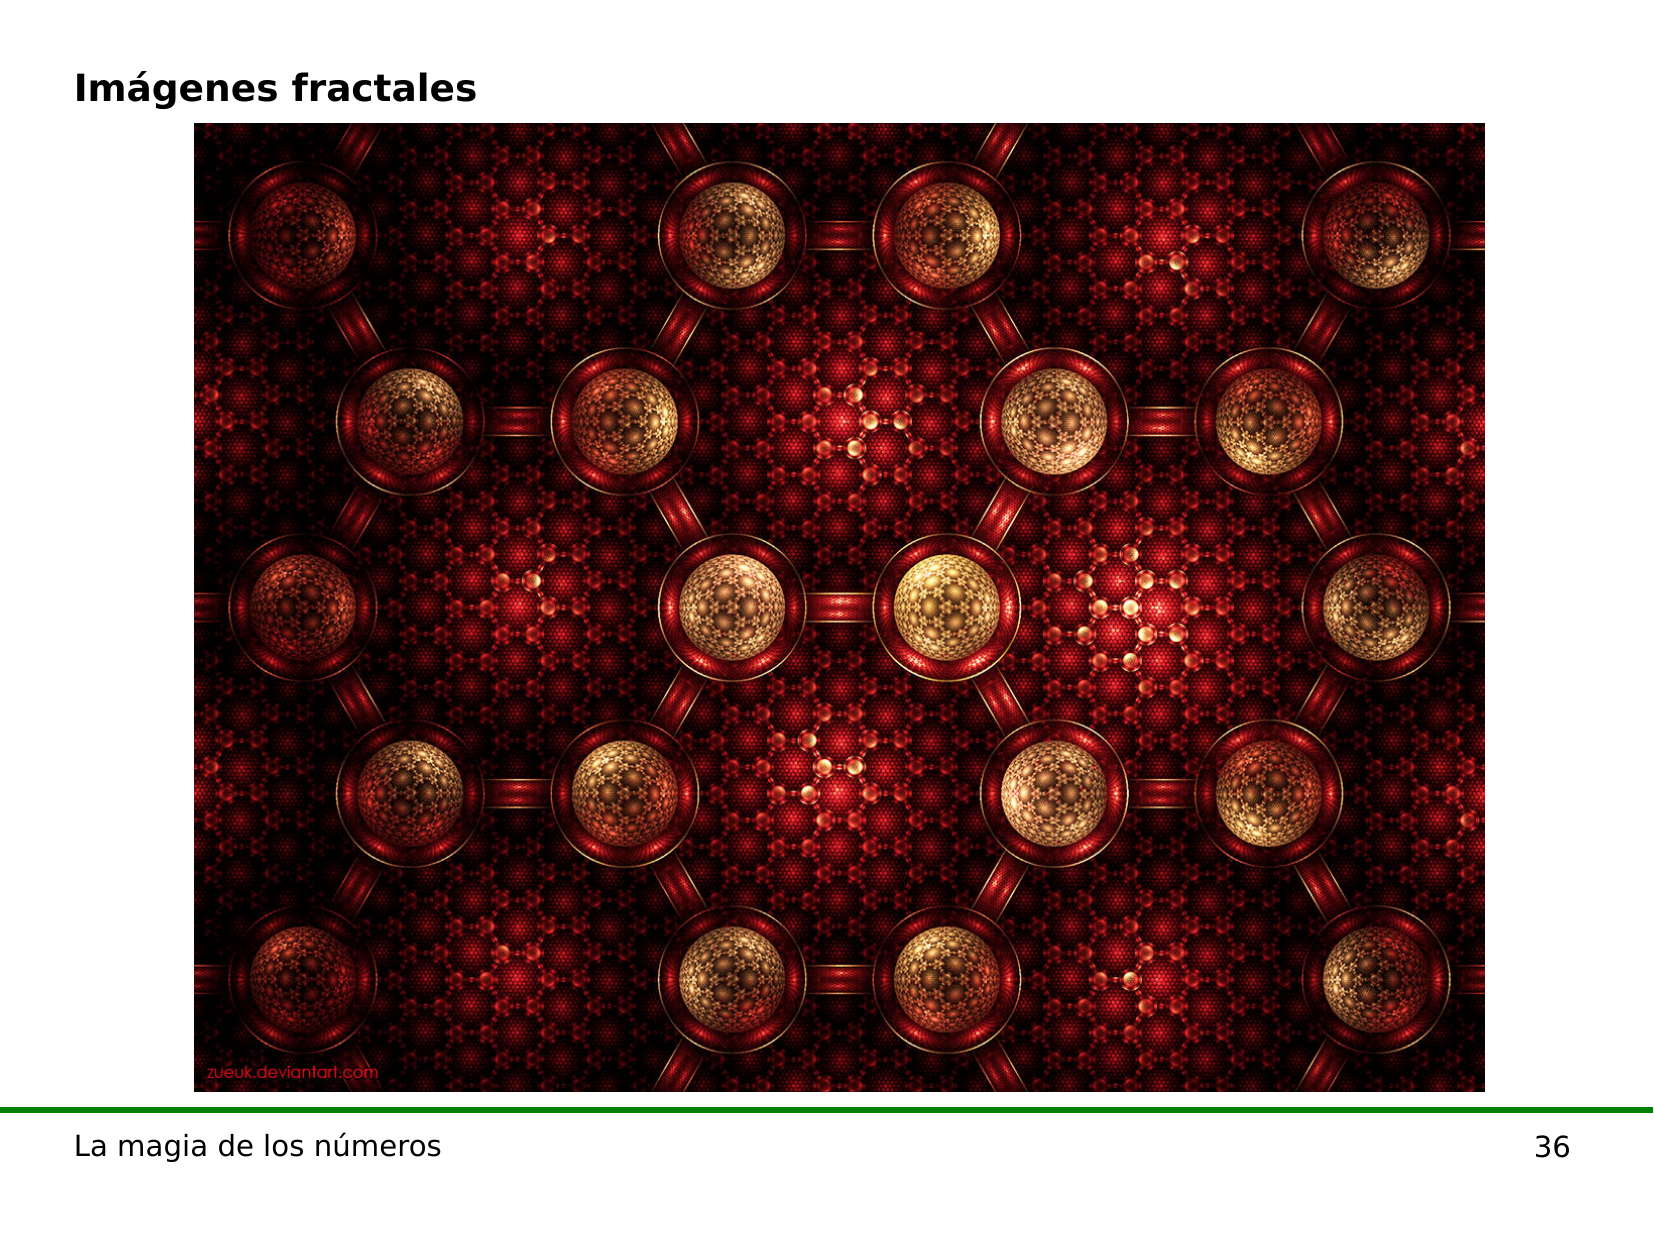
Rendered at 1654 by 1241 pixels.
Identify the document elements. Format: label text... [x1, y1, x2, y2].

picture [194, 123, 1485, 1092]
text_box La magia de los números [59, 1122, 975, 1172]
text_box Imágenes fractales [59, 59, 1182, 118]
